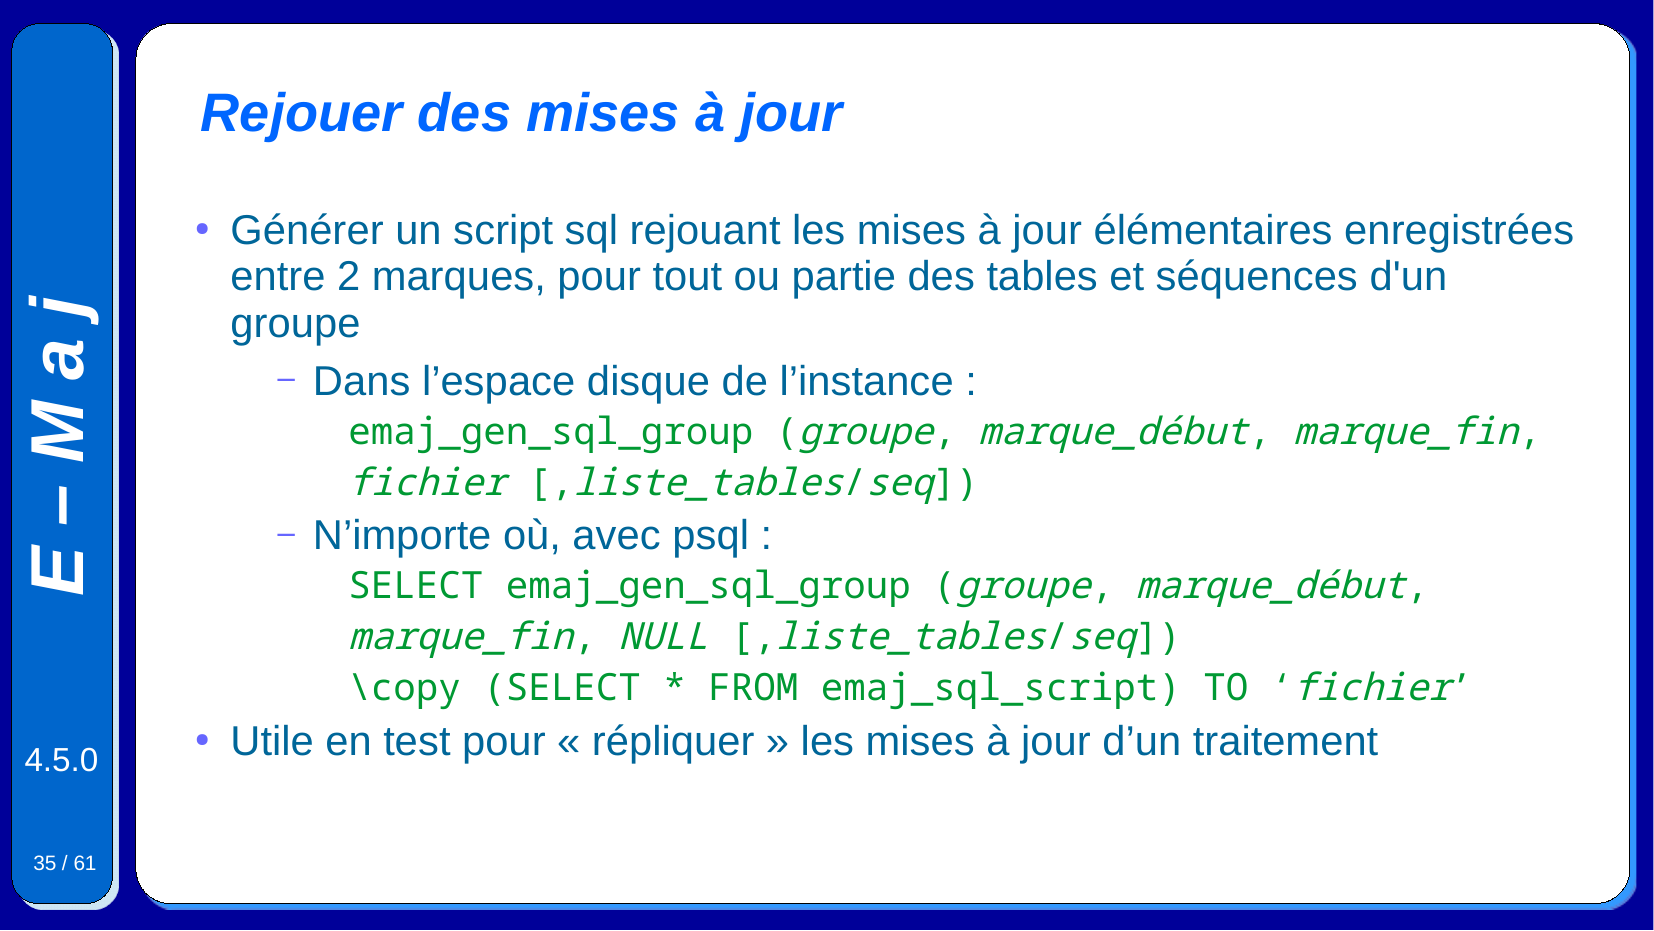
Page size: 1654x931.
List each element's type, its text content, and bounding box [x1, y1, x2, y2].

title Rejouer des mises à jour [200, 34, 1575, 191]
list Générer un script sql rejouant les mises à jour élémentaires enregistrées entre 2 marques, pour tout ou partie des tables et séquences d'un groupe Dans l’espace disque de l’instance : emaj_gen_sql_group (groupe, marque_début, marque_fin, fichier [,liste_tables/seq]) N’importe où, avec psql : SELECT emaj_gen_sql_group (groupe, marque_début, marque_fin, NULL [,liste_tables/seq]) \copy (SELECT * FROM emaj_sql_script) TO ‘fichier’ Utile en test pour « répliquer » les mises à jour d’un traitement [177, 206, 1587, 881]
